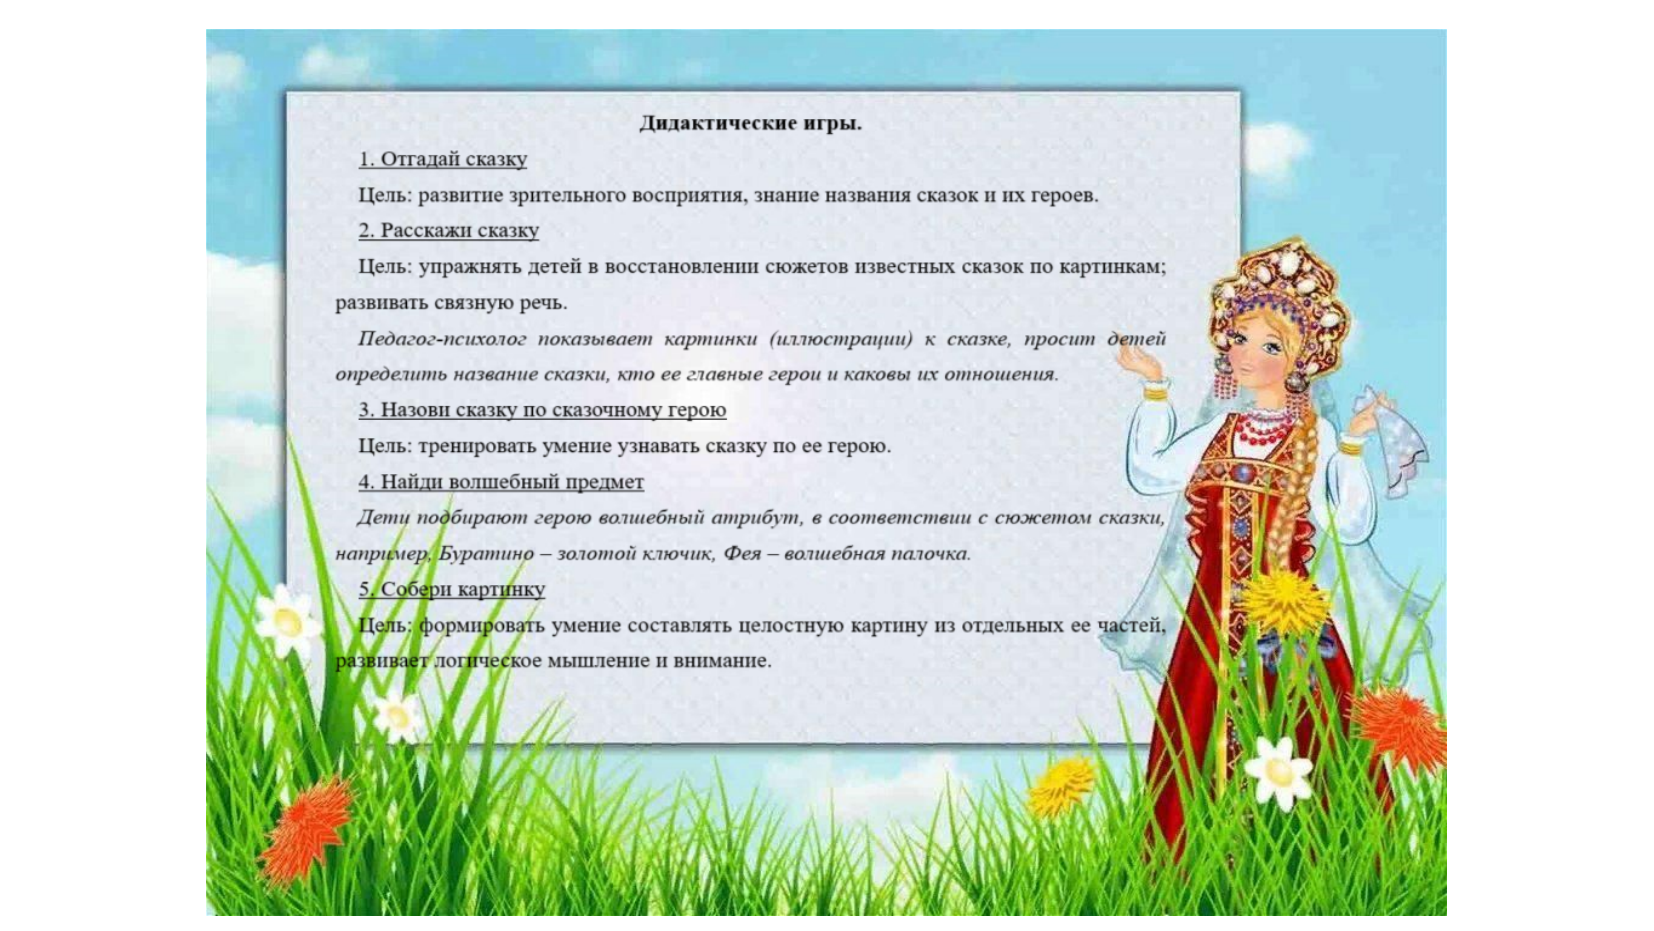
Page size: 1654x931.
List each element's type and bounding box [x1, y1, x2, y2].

picture [206, 29, 1447, 916]
